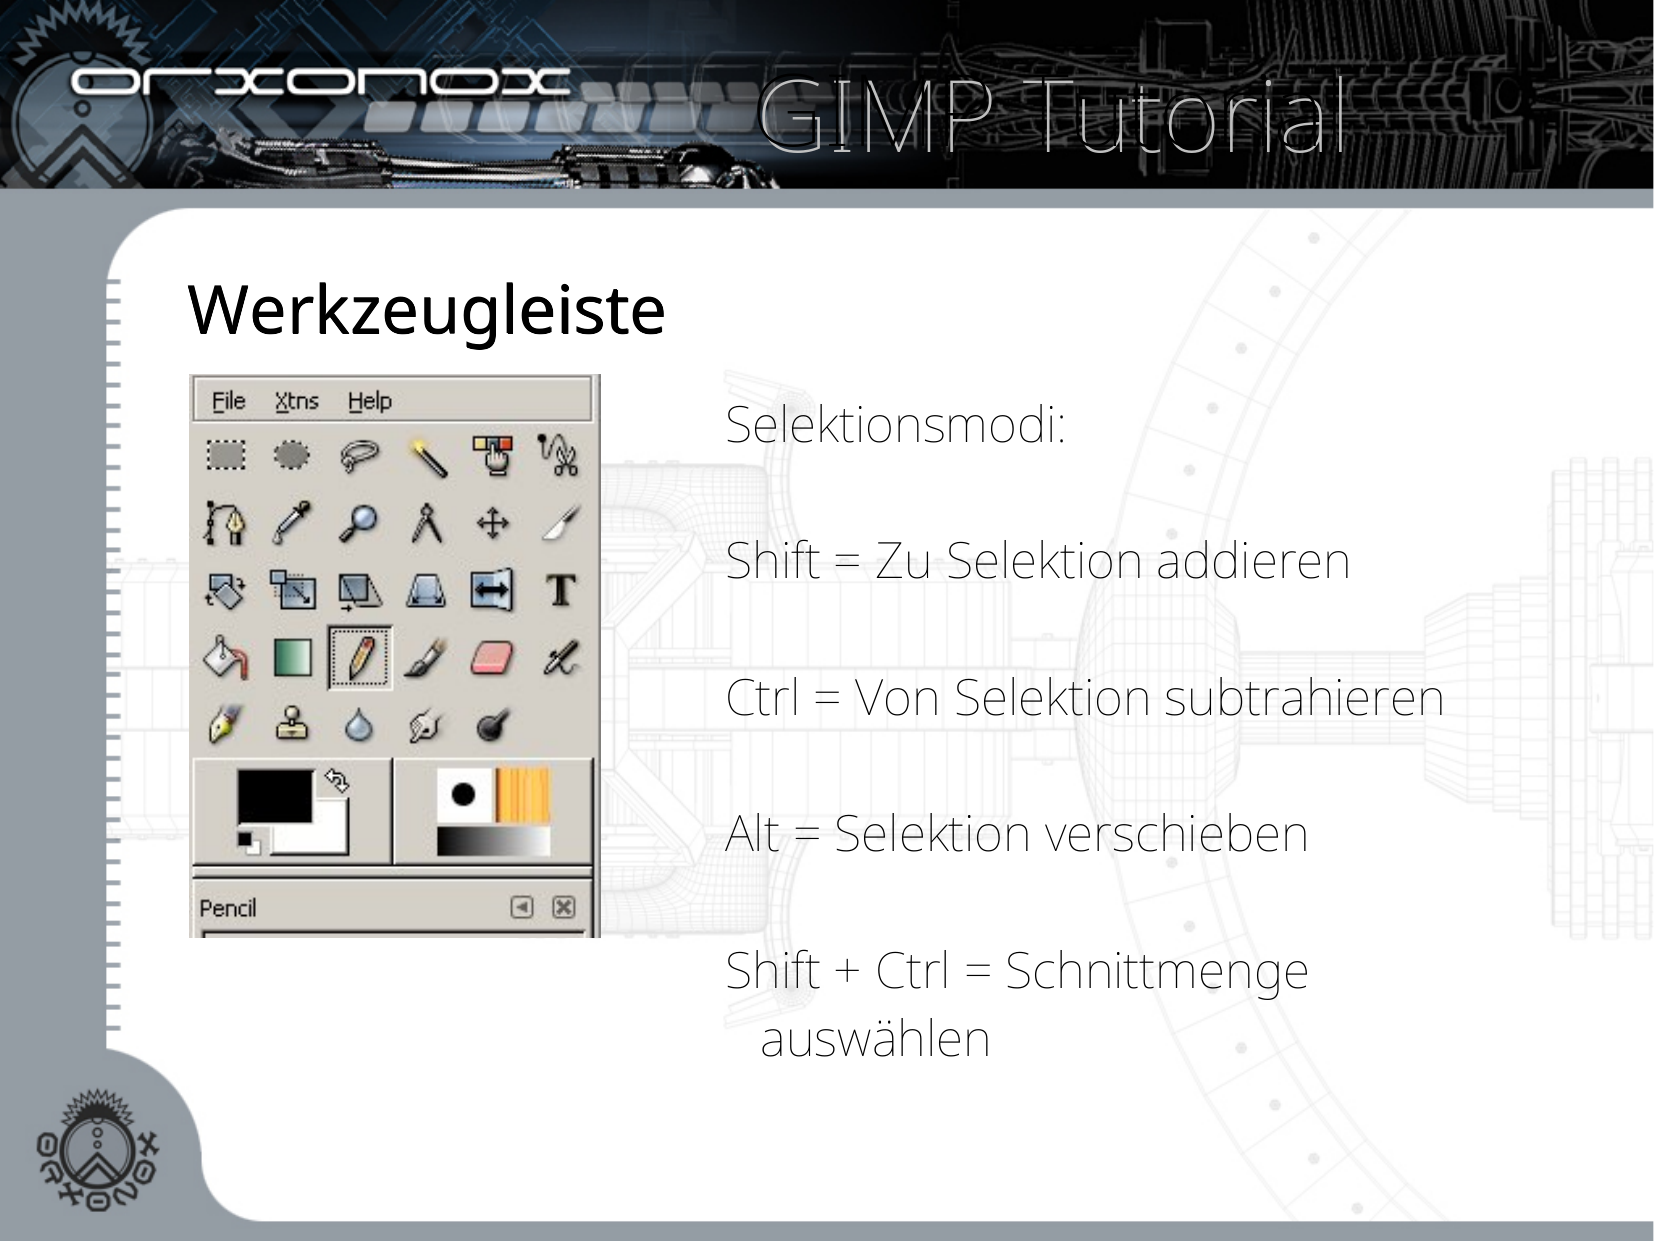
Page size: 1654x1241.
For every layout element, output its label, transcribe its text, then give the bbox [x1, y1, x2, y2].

picture [0, 0, 1654, 1241]
text_box Selektionsmodi: Shift = Zu Selektion addieren Ctrl = Von Selektion subtrahieren Alt = Selektion verschieben Shift + Ctrl = Schnittmenge auswählen [675, 381, 1538, 1037]
text_box GIMP Tutorial [700, 32, 1421, 164]
text_box Werkzeugleiste [187, 262, 1538, 290]
